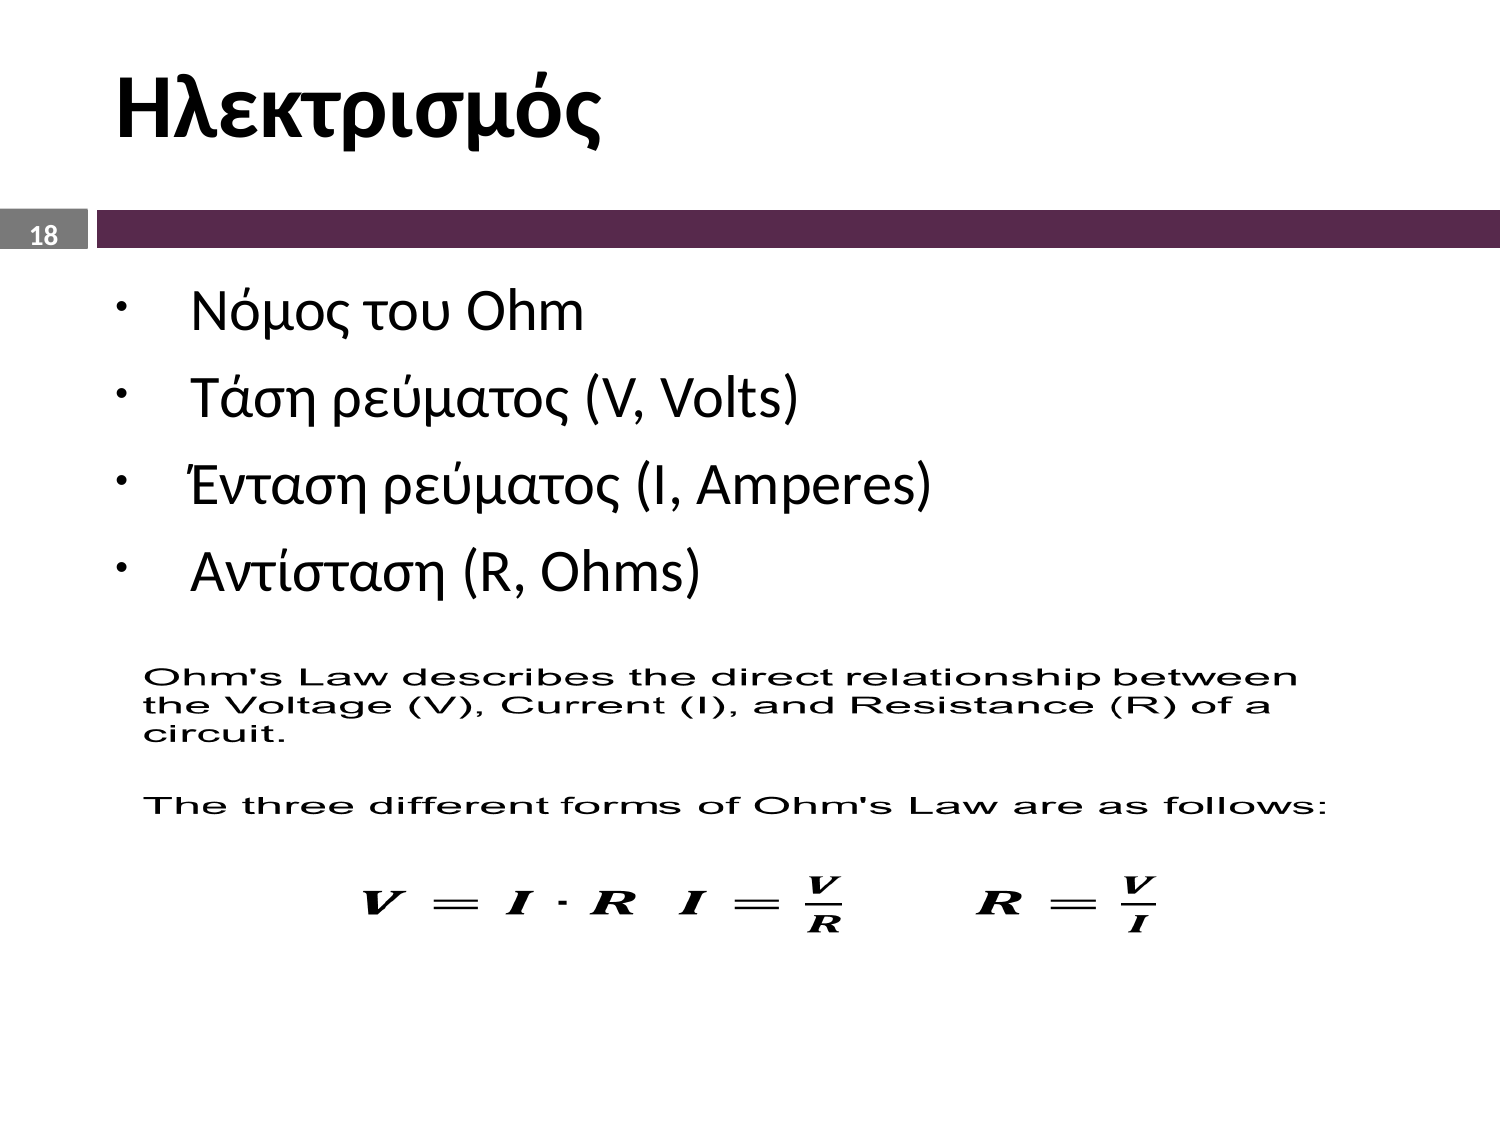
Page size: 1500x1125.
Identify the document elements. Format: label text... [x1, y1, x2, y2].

title Ηλεκτρισμός [100, 19, 1438, 182]
text_box [112, 655, 1388, 1000]
list Νόμος του Ohm Τάση ρεύματος (V, Volts) Ένταση ρεύματος (I, Amperes) Αντίσταση (R, Ohms) [100, 262, 1438, 1000]
text_box [0, 208, 88, 249]
